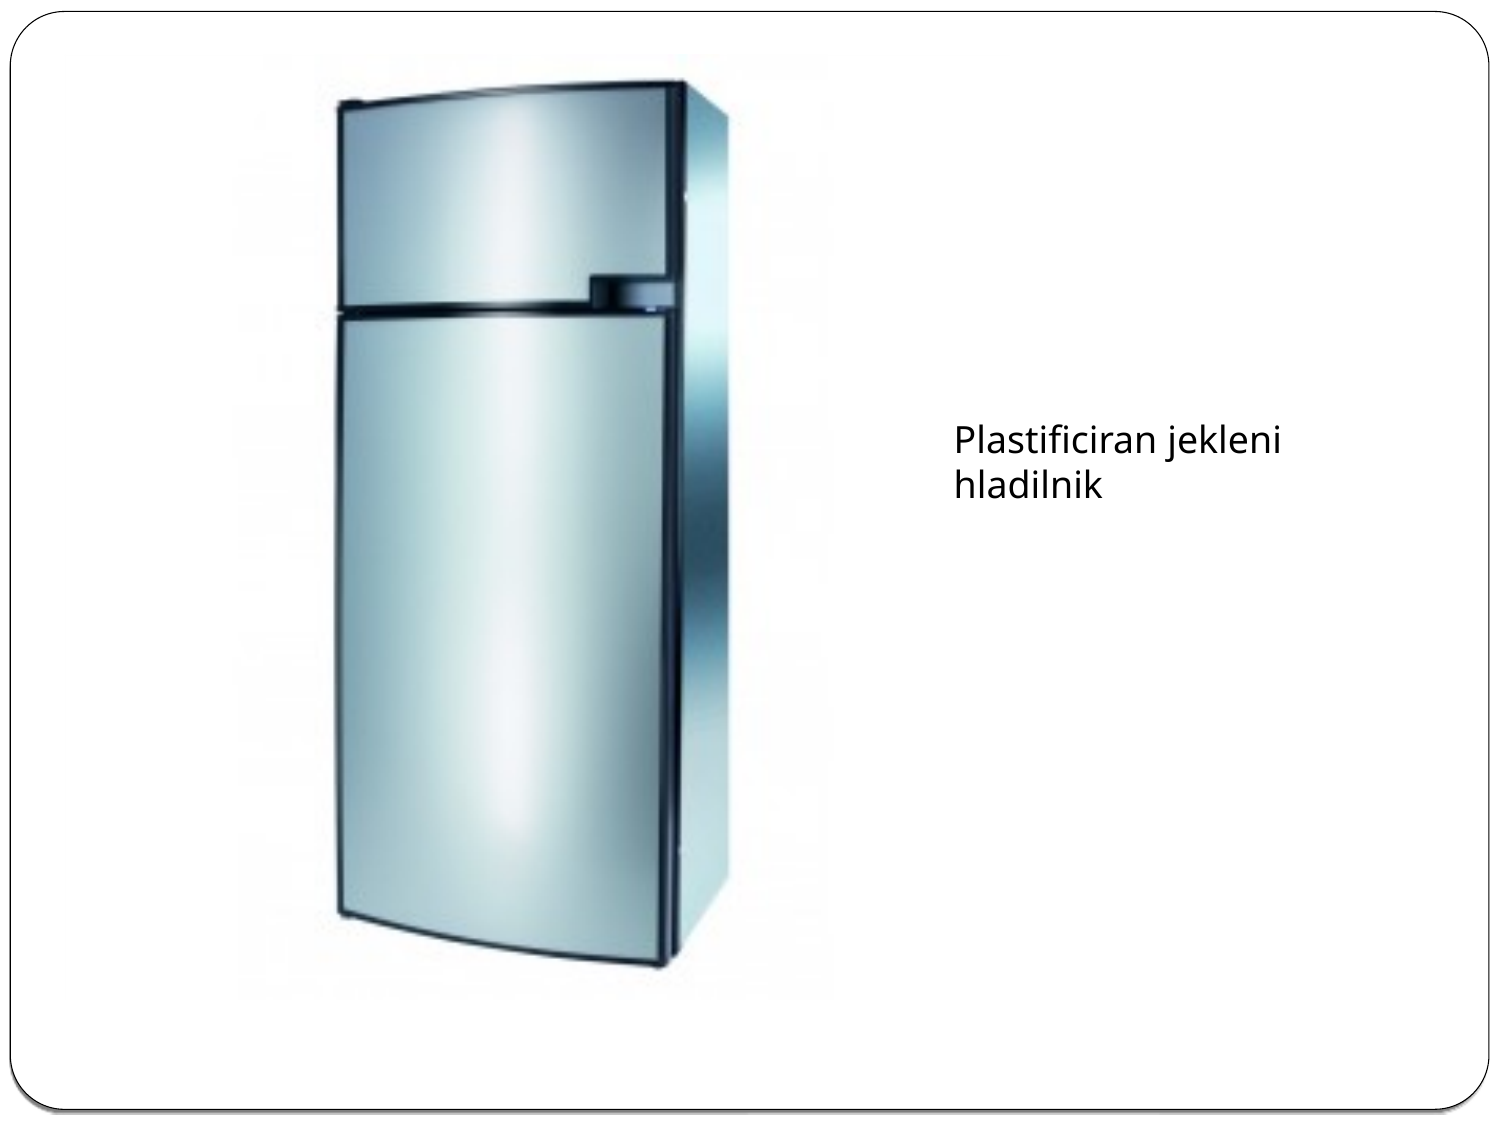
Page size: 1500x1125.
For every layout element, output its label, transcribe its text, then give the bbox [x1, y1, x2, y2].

picture [64, 54, 1010, 1000]
text_box Plastificiran jekleni hladilnik [938, 408, 1388, 572]
